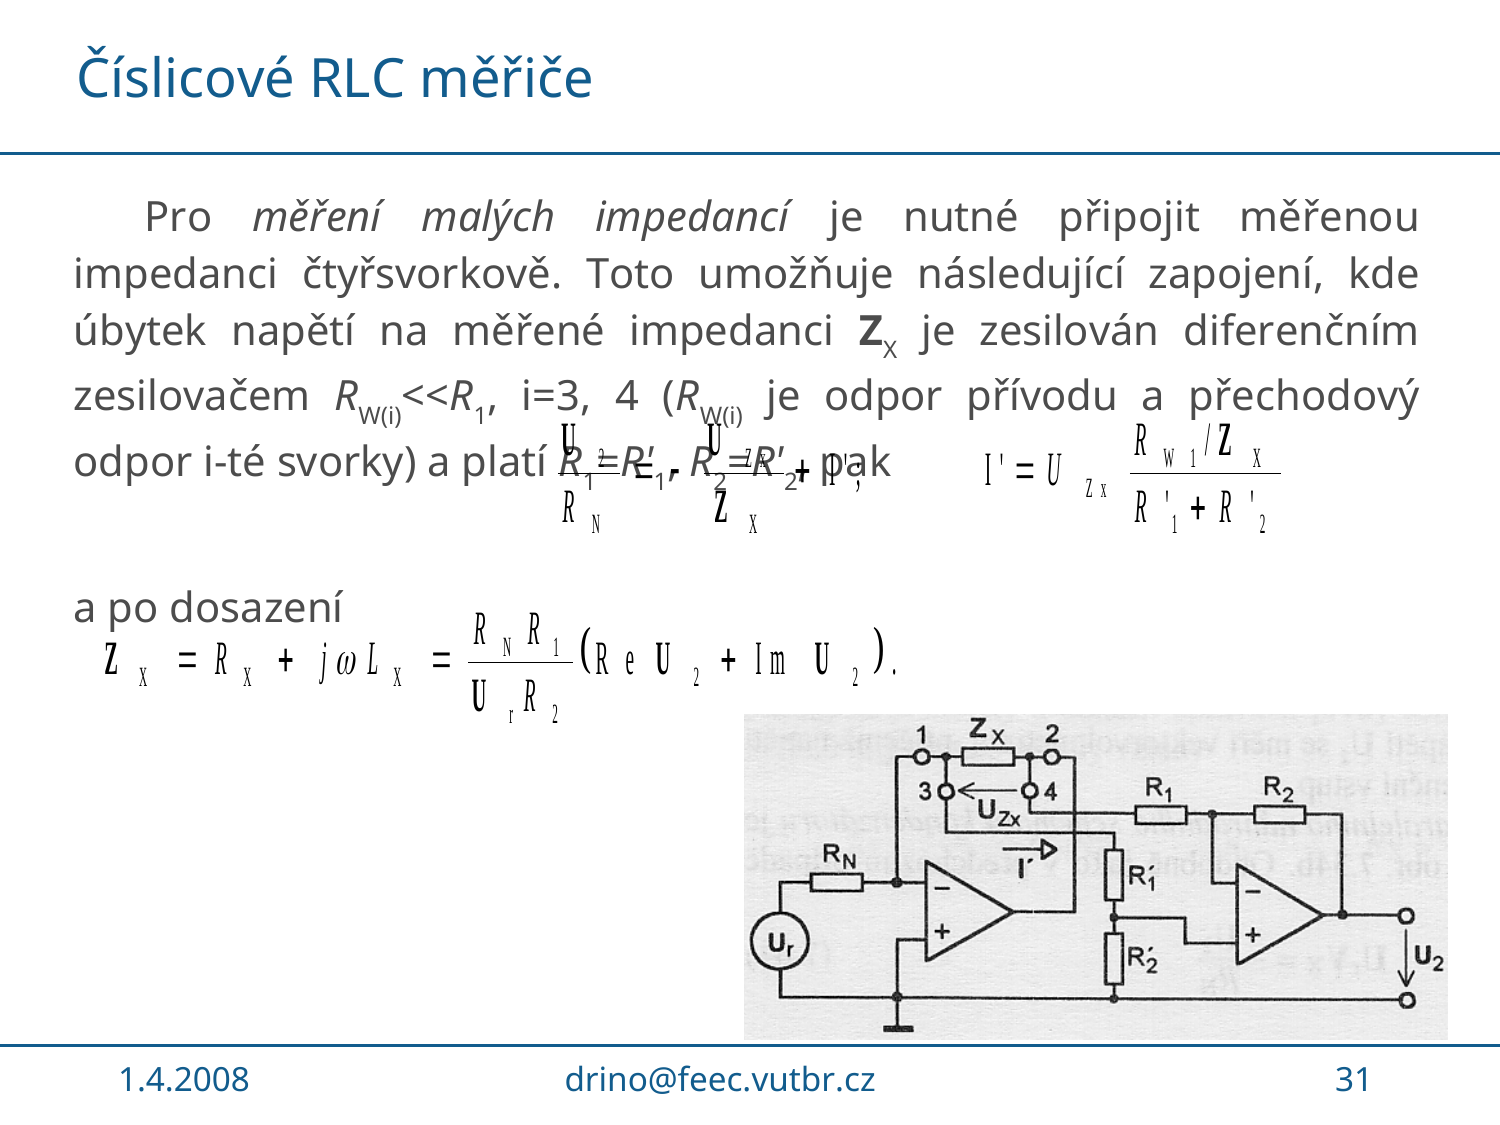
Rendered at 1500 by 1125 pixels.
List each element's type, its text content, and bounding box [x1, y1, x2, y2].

picture [97, 598, 1448, 1040]
picture [549, 409, 1293, 546]
text_box drino@feec.vutbr.cz [454, 1049, 987, 1125]
text_box <číslo> [1075, 1049, 1388, 1125]
title Číslicové RLC měřiče [0, 0, 1500, 152]
text_box Pro měření malých impedancí je nutné připojit měřenou impedanci čtyřsvorkově. Toto umožňuje následující zapojení, kde úbytek napětí na měřené impedanci ZX je zesilován diferenčním zesilovačem RW(i)<<R1, i=3, 4 (RW(i) je odpor přívodu a přechodový odpor i-té svorky) a platí R1=R'1, R2=R'2, pak a po dosazení [59, 178, 1442, 643]
text_box 1.4.2008 [103, 1049, 432, 1125]
